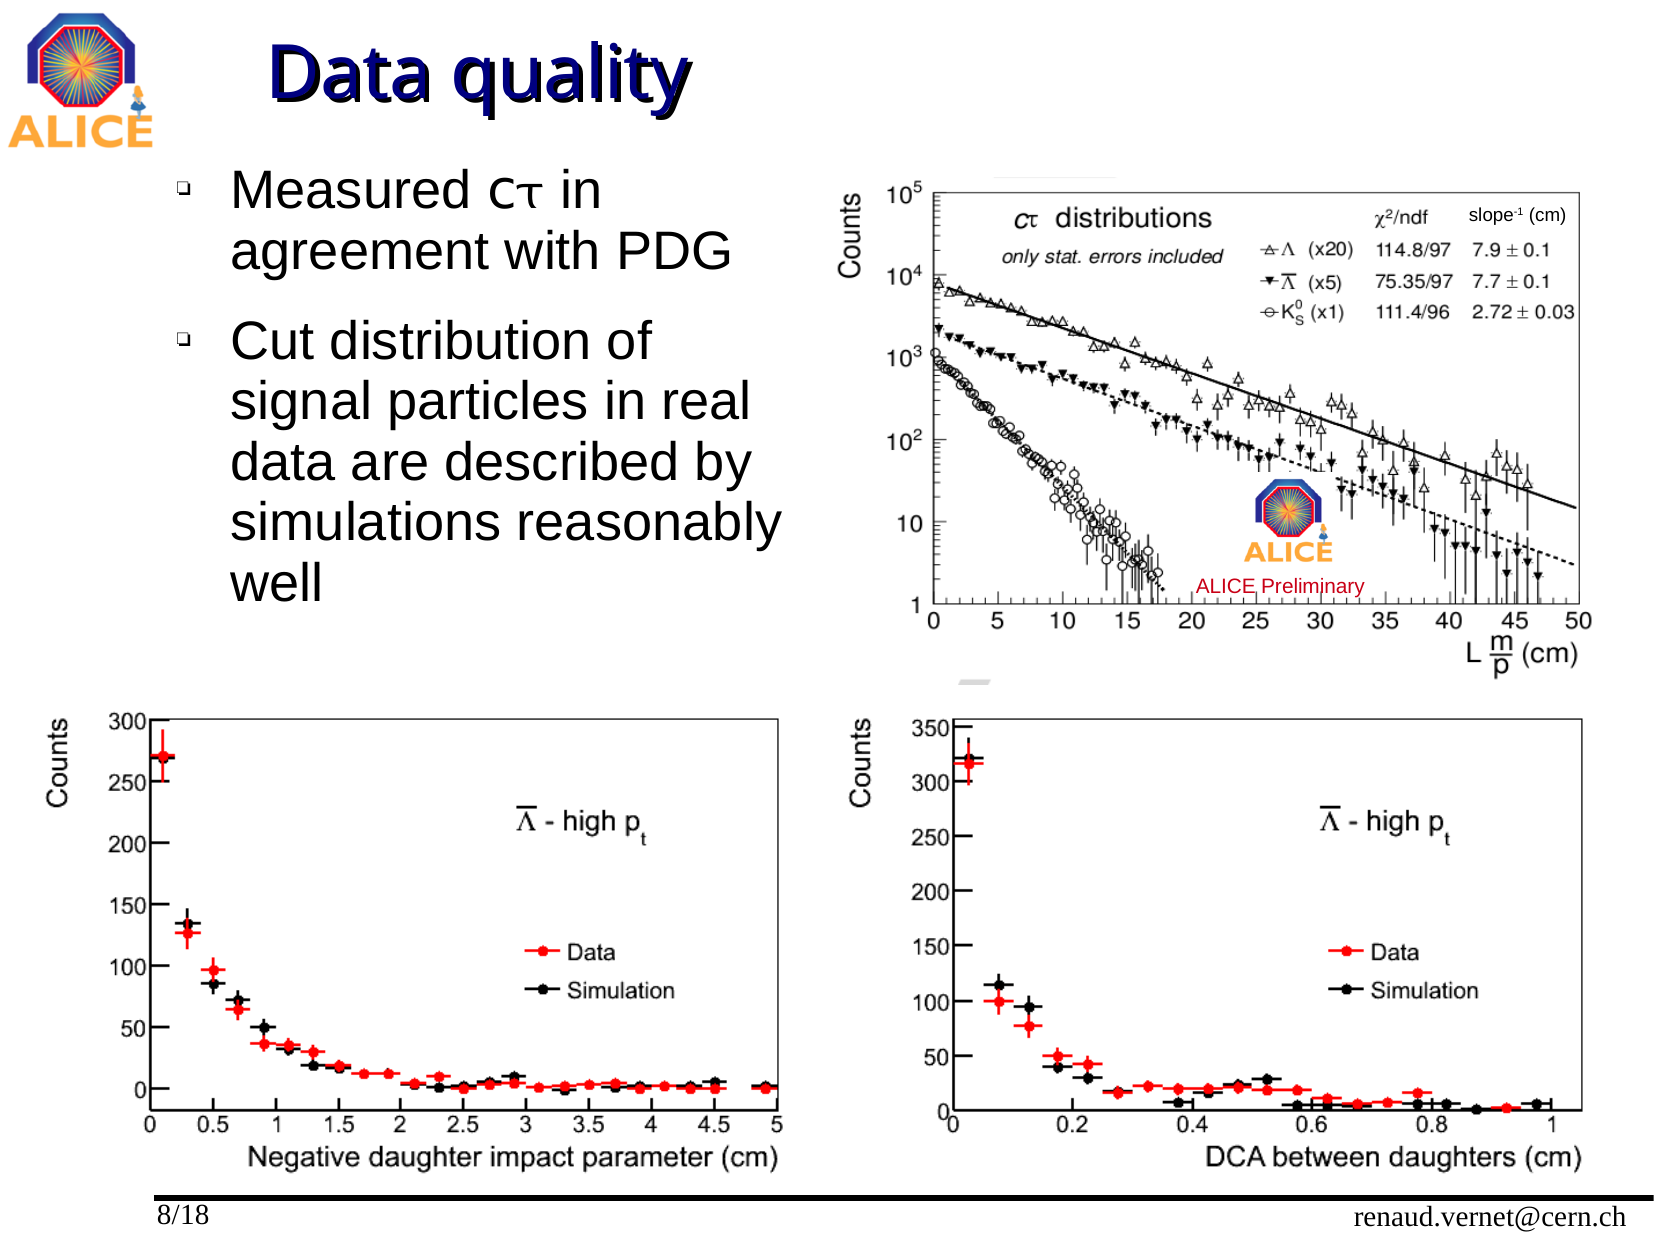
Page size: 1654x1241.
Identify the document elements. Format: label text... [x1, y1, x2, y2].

list Measured c in agreement with PDG Cut distribution of signal particles in real data are described by simulations reasonably well [159, 159, 798, 1182]
title Data quality [265, 16, 1589, 122]
text_box ALICE Preliminary [1181, 566, 1380, 606]
text_box slope-1 (cm) [1458, 200, 1577, 231]
picture [2, 2, 157, 156]
picture [29, 177, 1647, 1187]
